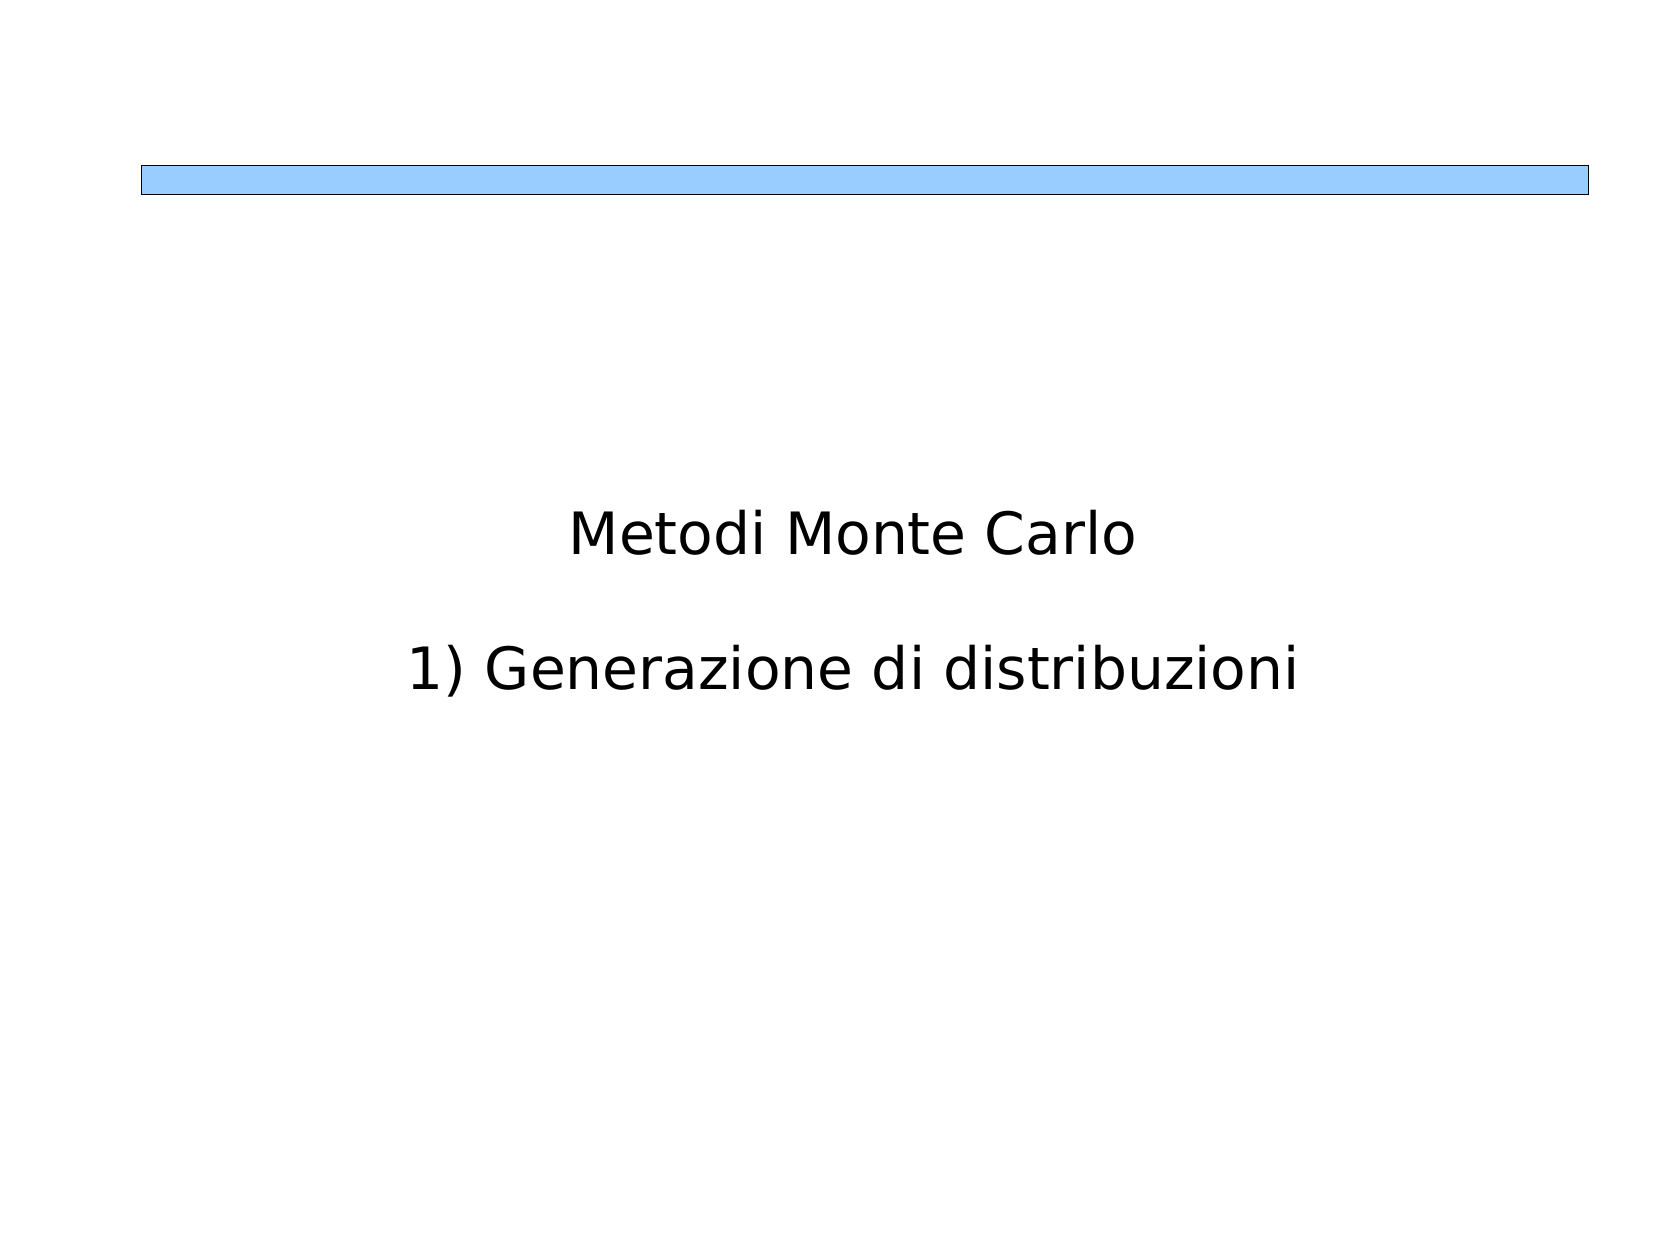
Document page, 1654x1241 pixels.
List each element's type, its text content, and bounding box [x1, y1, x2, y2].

text_box Metodi Monte Carlo 1) Generazione di distribuzioni [307, 425, 1400, 644]
